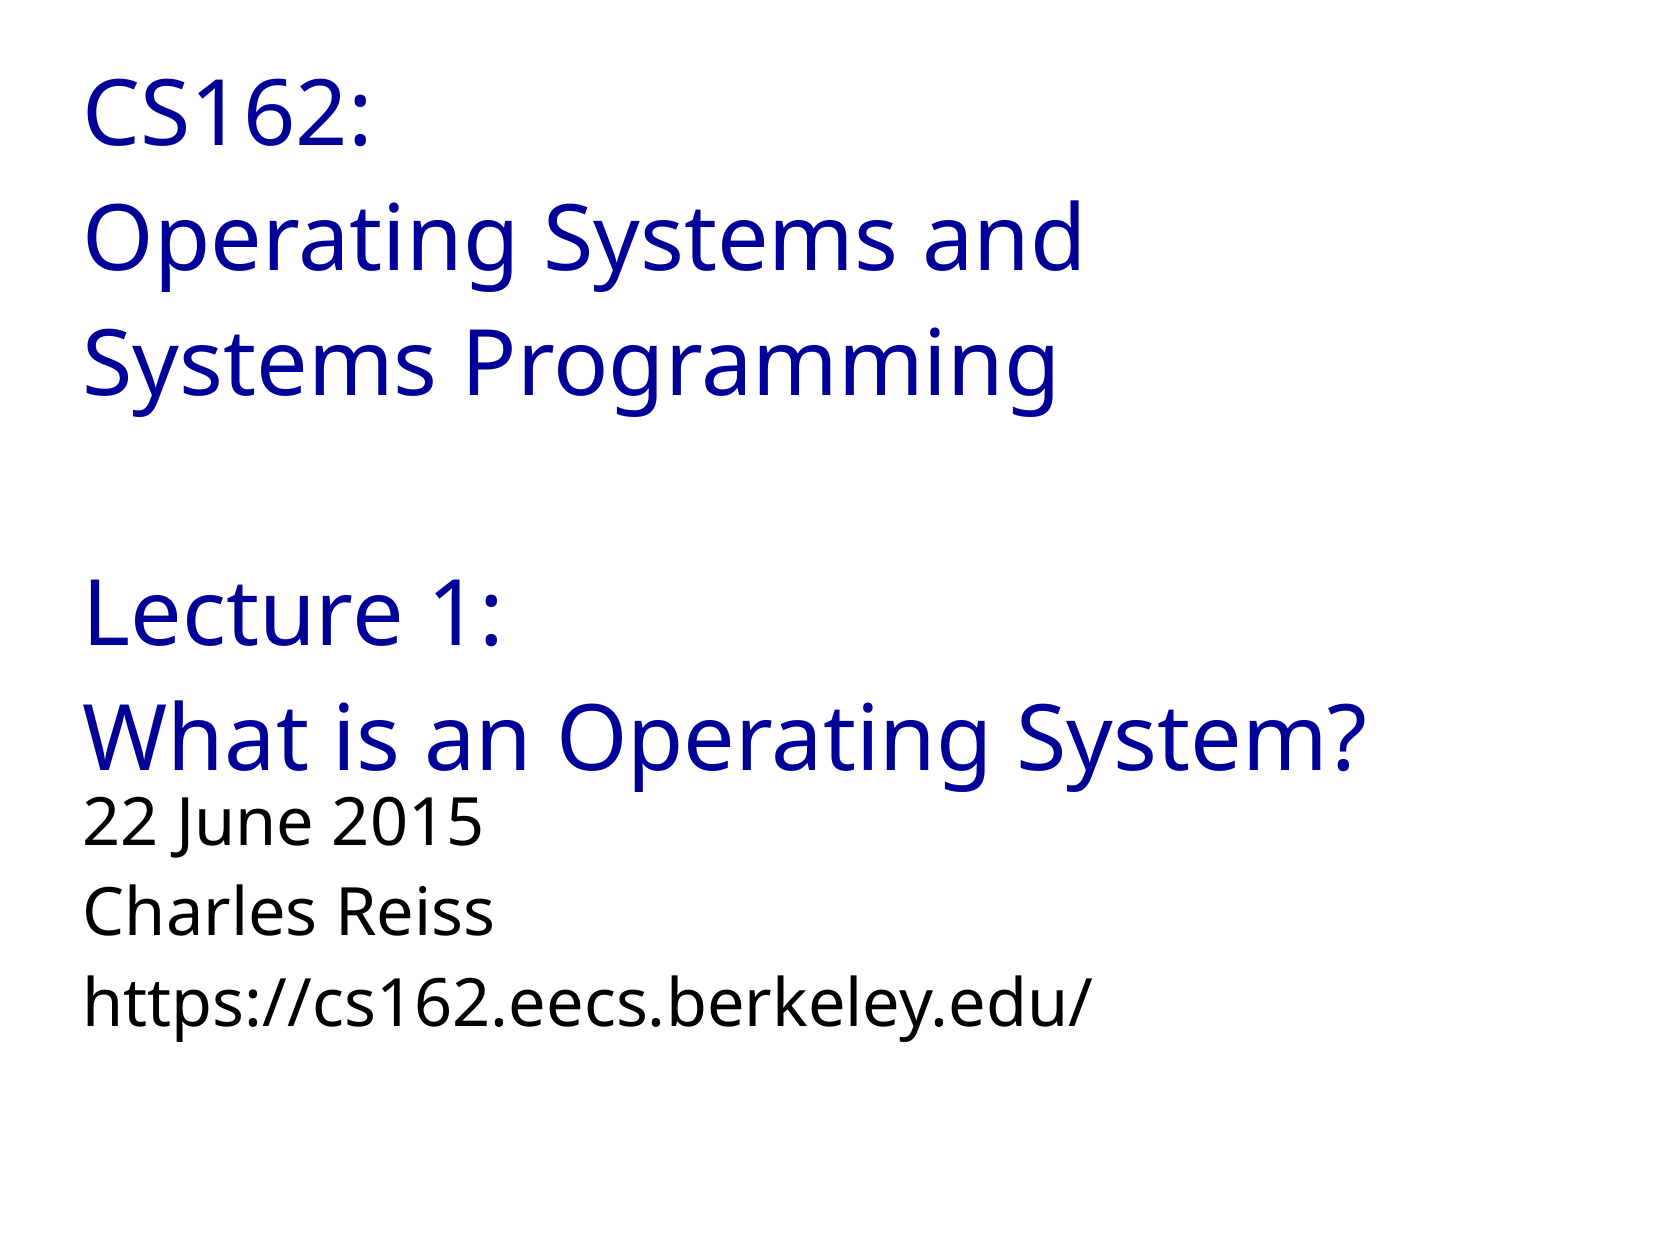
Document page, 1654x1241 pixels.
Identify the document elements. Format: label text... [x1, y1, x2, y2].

title CS162: Operating Systems and Systems Programming Lecture 1: What is an Operating System? [82, 118, 1561, 727]
subtitle 22 June 2015 Charles Reiss https://cs162.eecs.berkeley.edu/ [82, 797, 1571, 1022]
